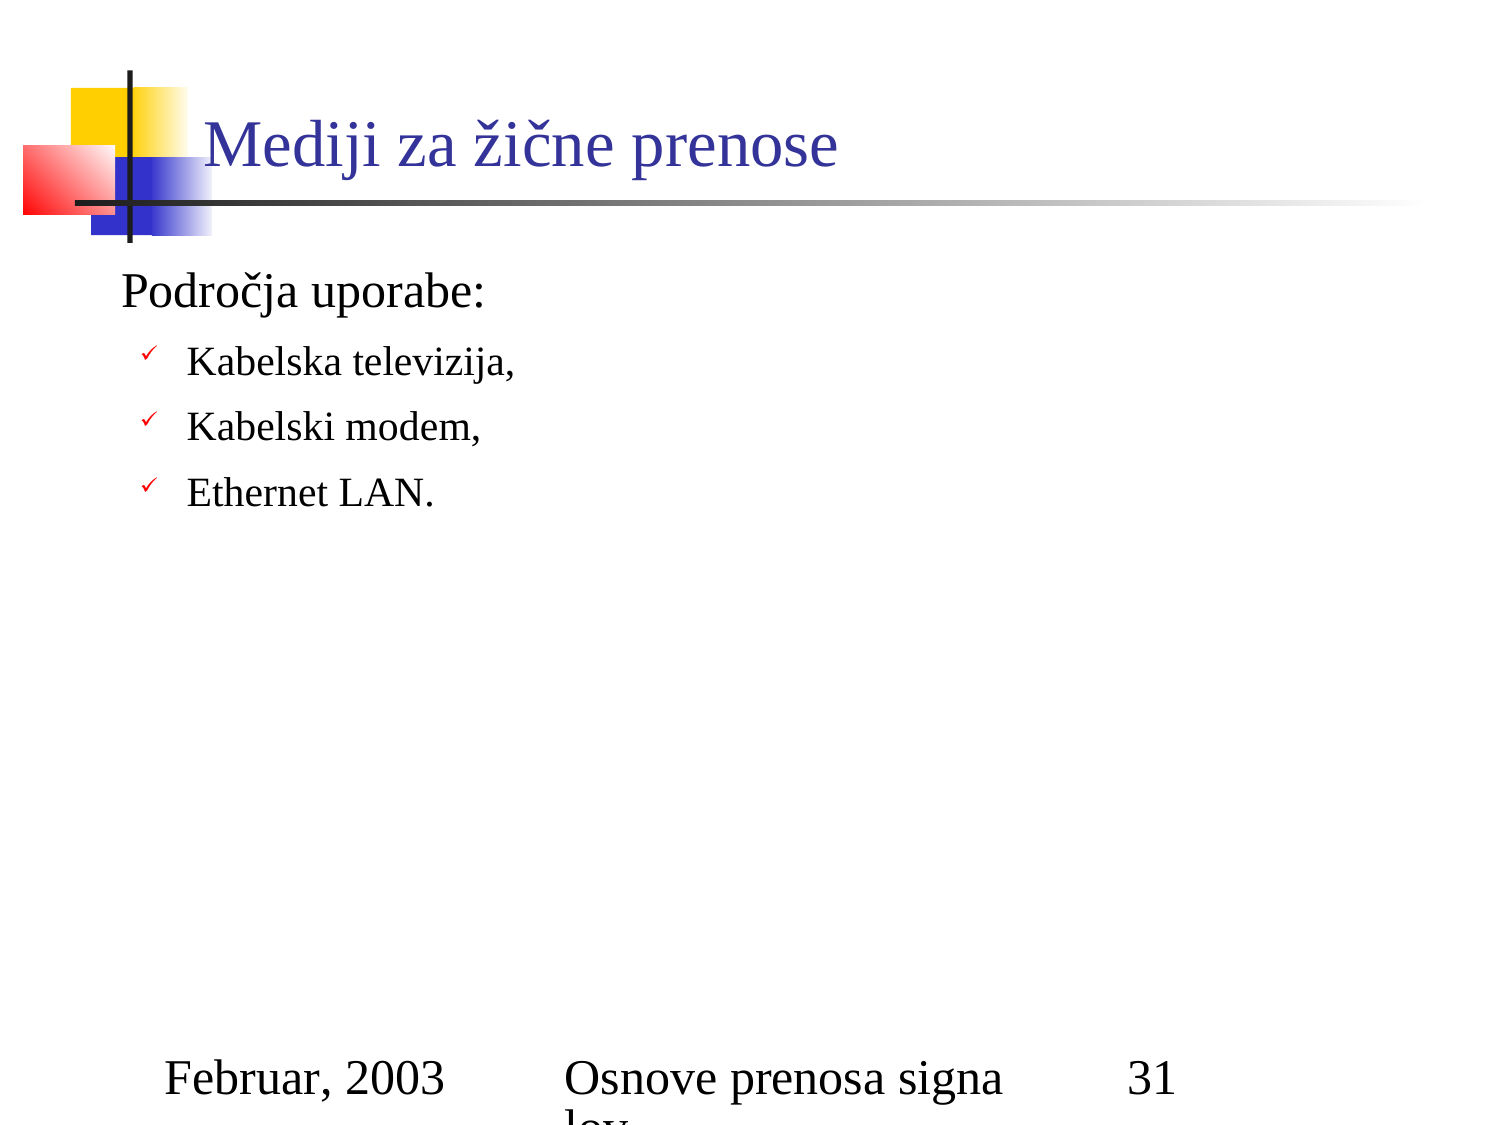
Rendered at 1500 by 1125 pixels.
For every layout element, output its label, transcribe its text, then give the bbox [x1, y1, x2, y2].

title Mediji za žične prenose [188, 92, 1468, 188]
list Področja uporabe: Kabelska televizija, Kabelski modem, Ethernet LAN. [50, 249, 1469, 1007]
